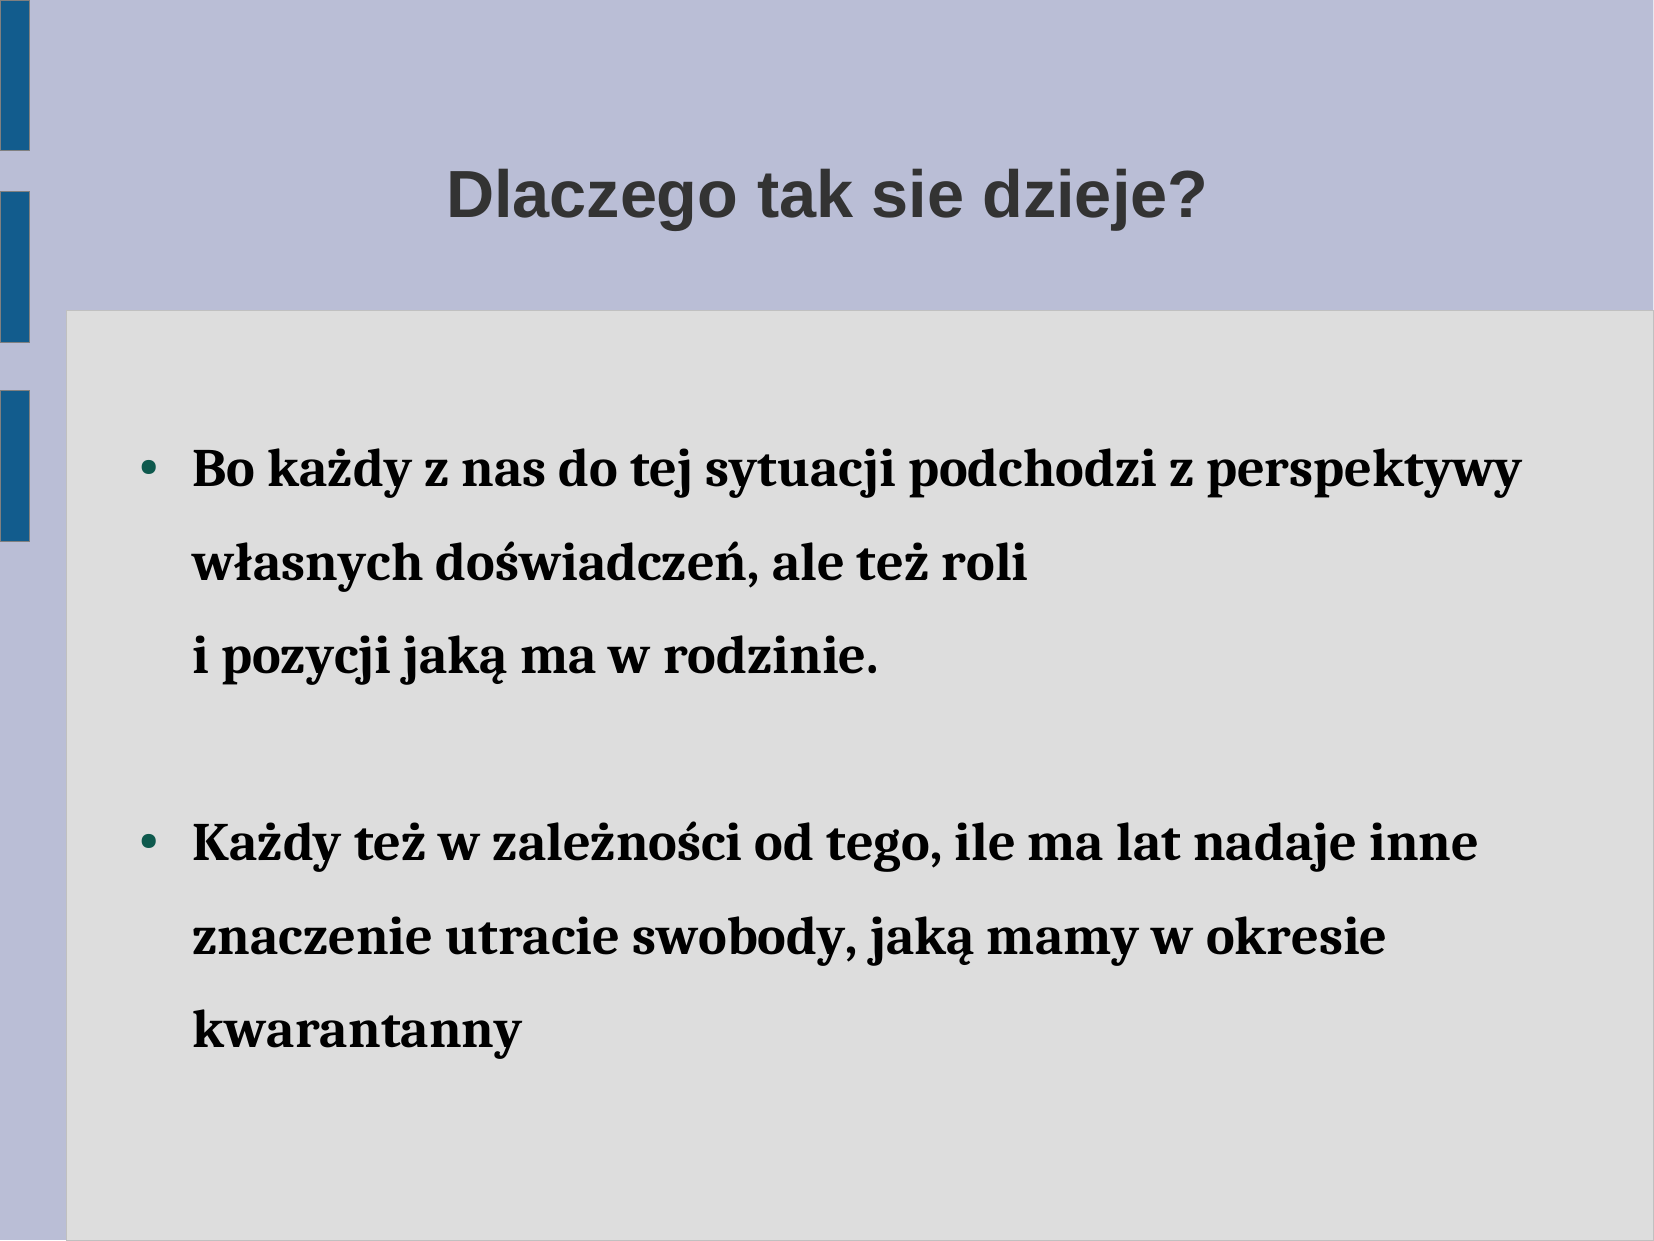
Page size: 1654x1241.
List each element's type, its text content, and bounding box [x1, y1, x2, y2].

title Dlaczego tak sie dzieje? [121, 91, 1534, 299]
list Bo każdy z nas do tej sytuacji podchodzi z perspektywy własnych doświadczeń, ale też roli i pozycji jaką ma w rodzinie. Każdy też w zależności od tego, ile ma lat nadaje inne znaczenie utracie swobody, jaką mamy w okresie kwarantanny [121, 344, 1534, 1241]
